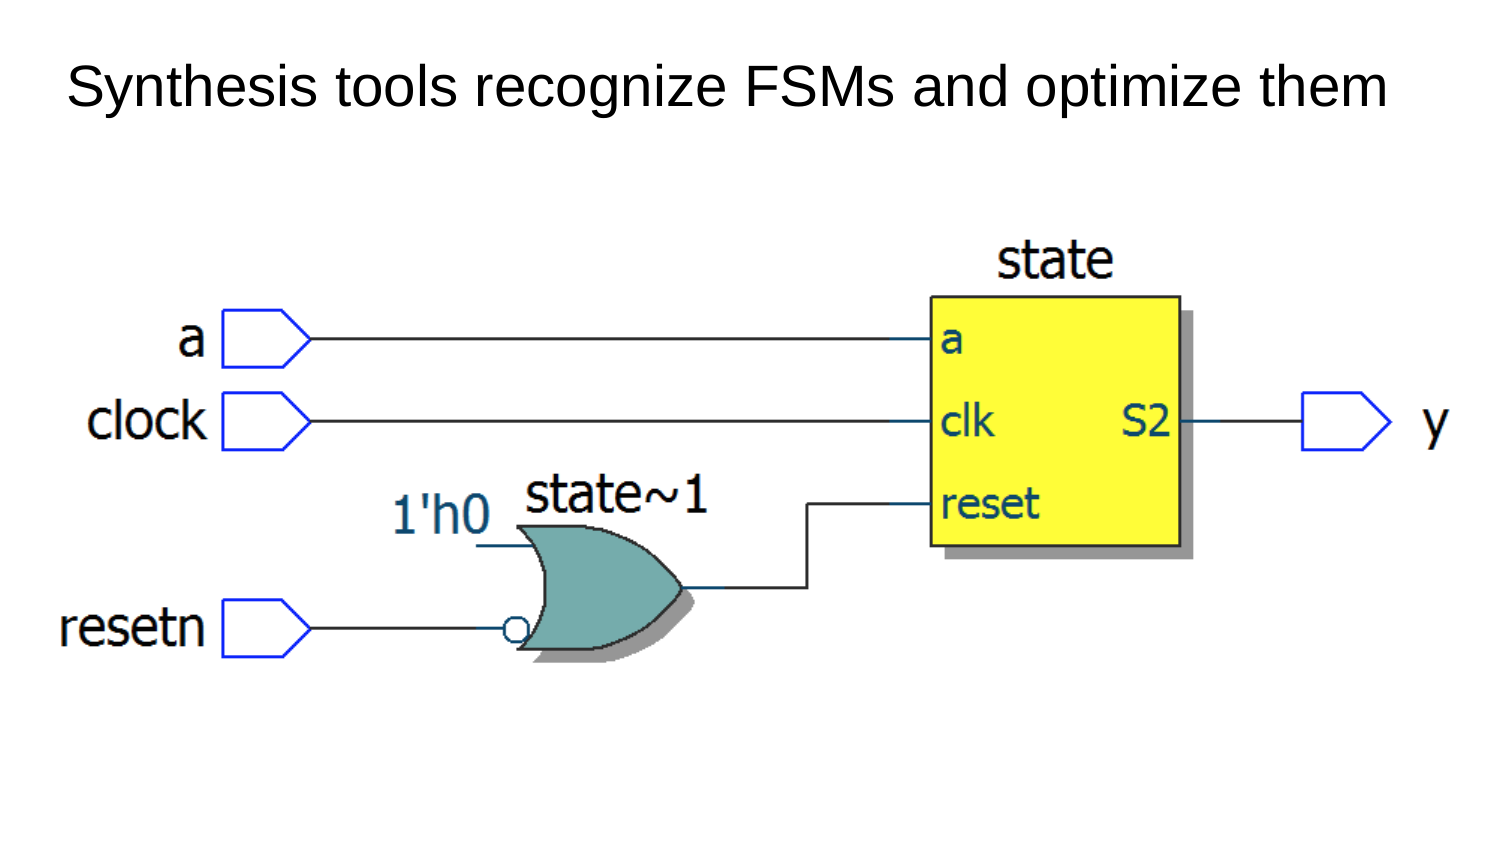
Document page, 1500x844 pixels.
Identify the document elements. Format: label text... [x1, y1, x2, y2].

title Synthesis tools recognize FSMs and optimize them [51, 33, 1449, 127]
picture [24, 207, 1475, 738]
